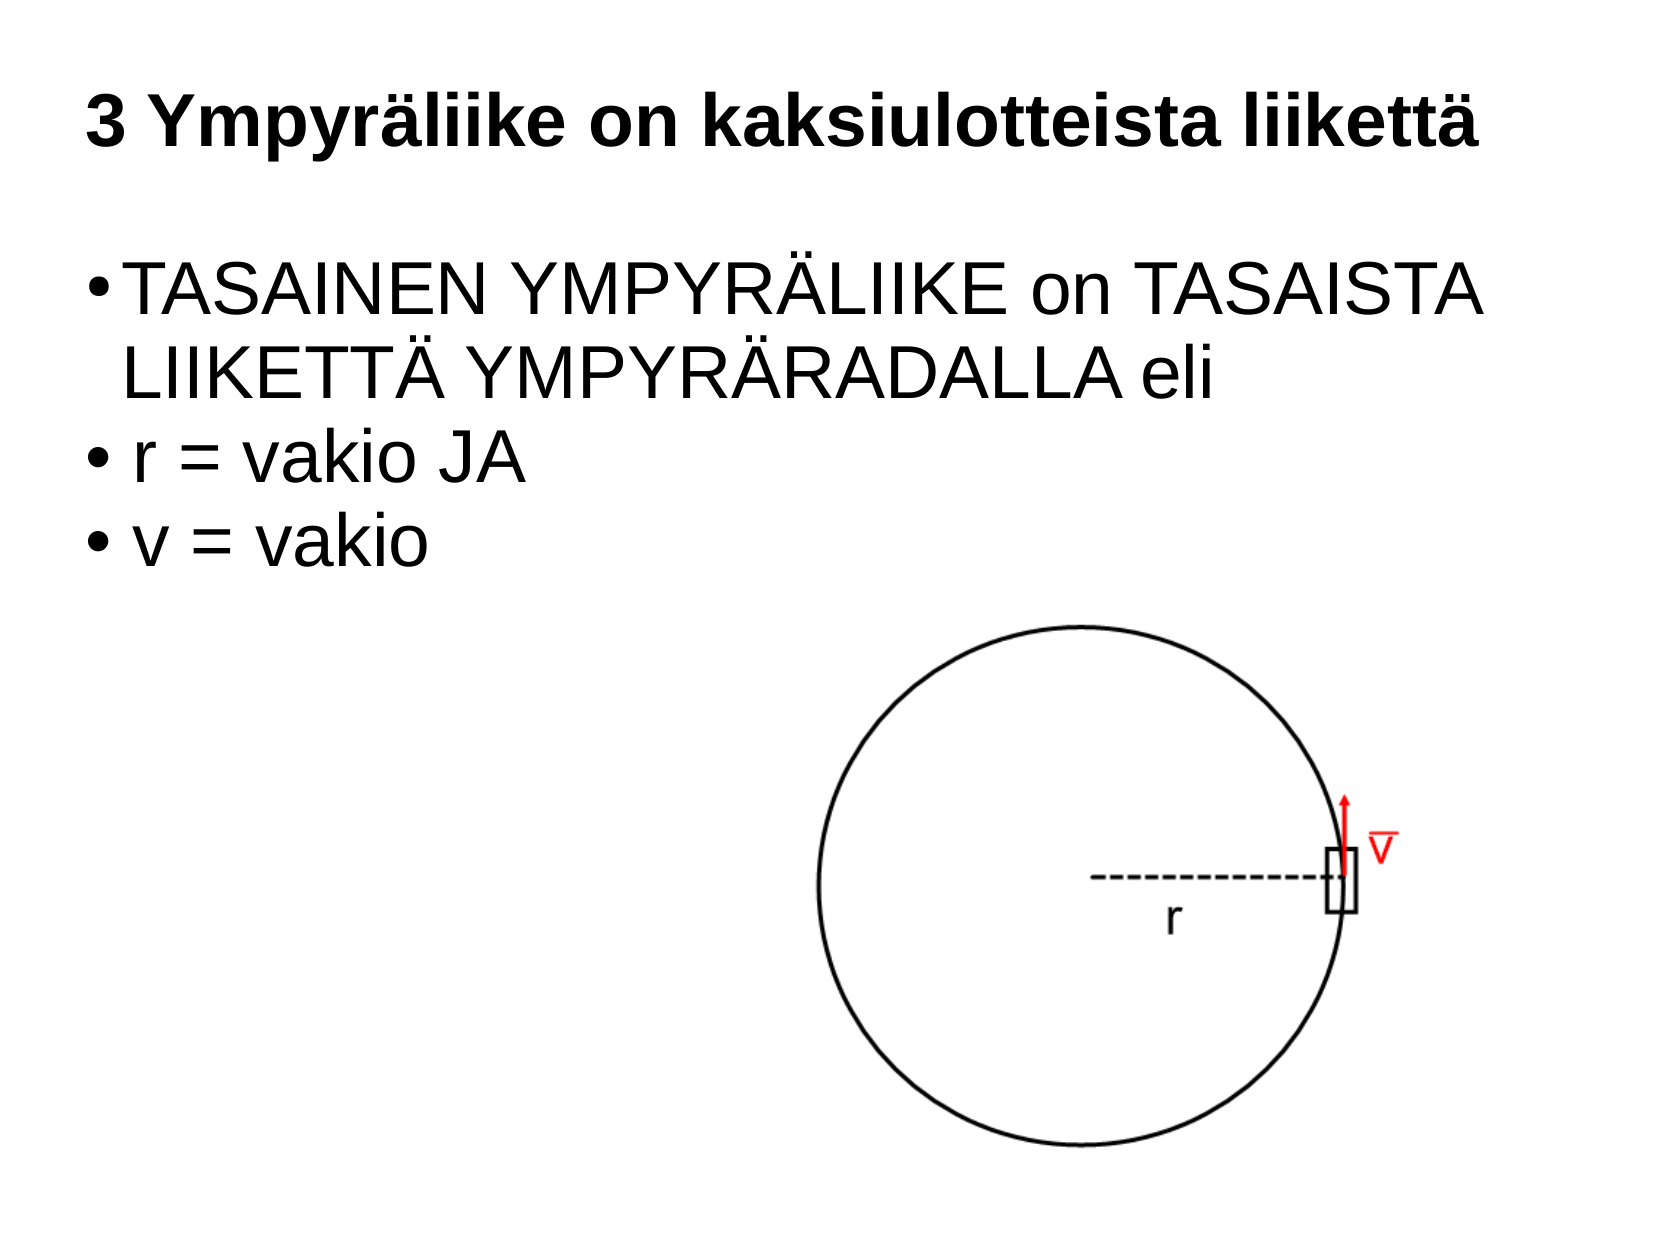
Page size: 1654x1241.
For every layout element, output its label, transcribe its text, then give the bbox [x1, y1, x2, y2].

picture [779, 565, 1440, 1182]
text_box 3 Ympyräliike on kaksiulotteista liikettä TASAINEN YMPYRÄLIIKE on TASAISTA LIIKETTÄ YMPYRÄRADALLA eli • r = vakio JA • v = vakio [70, 70, 1536, 590]
